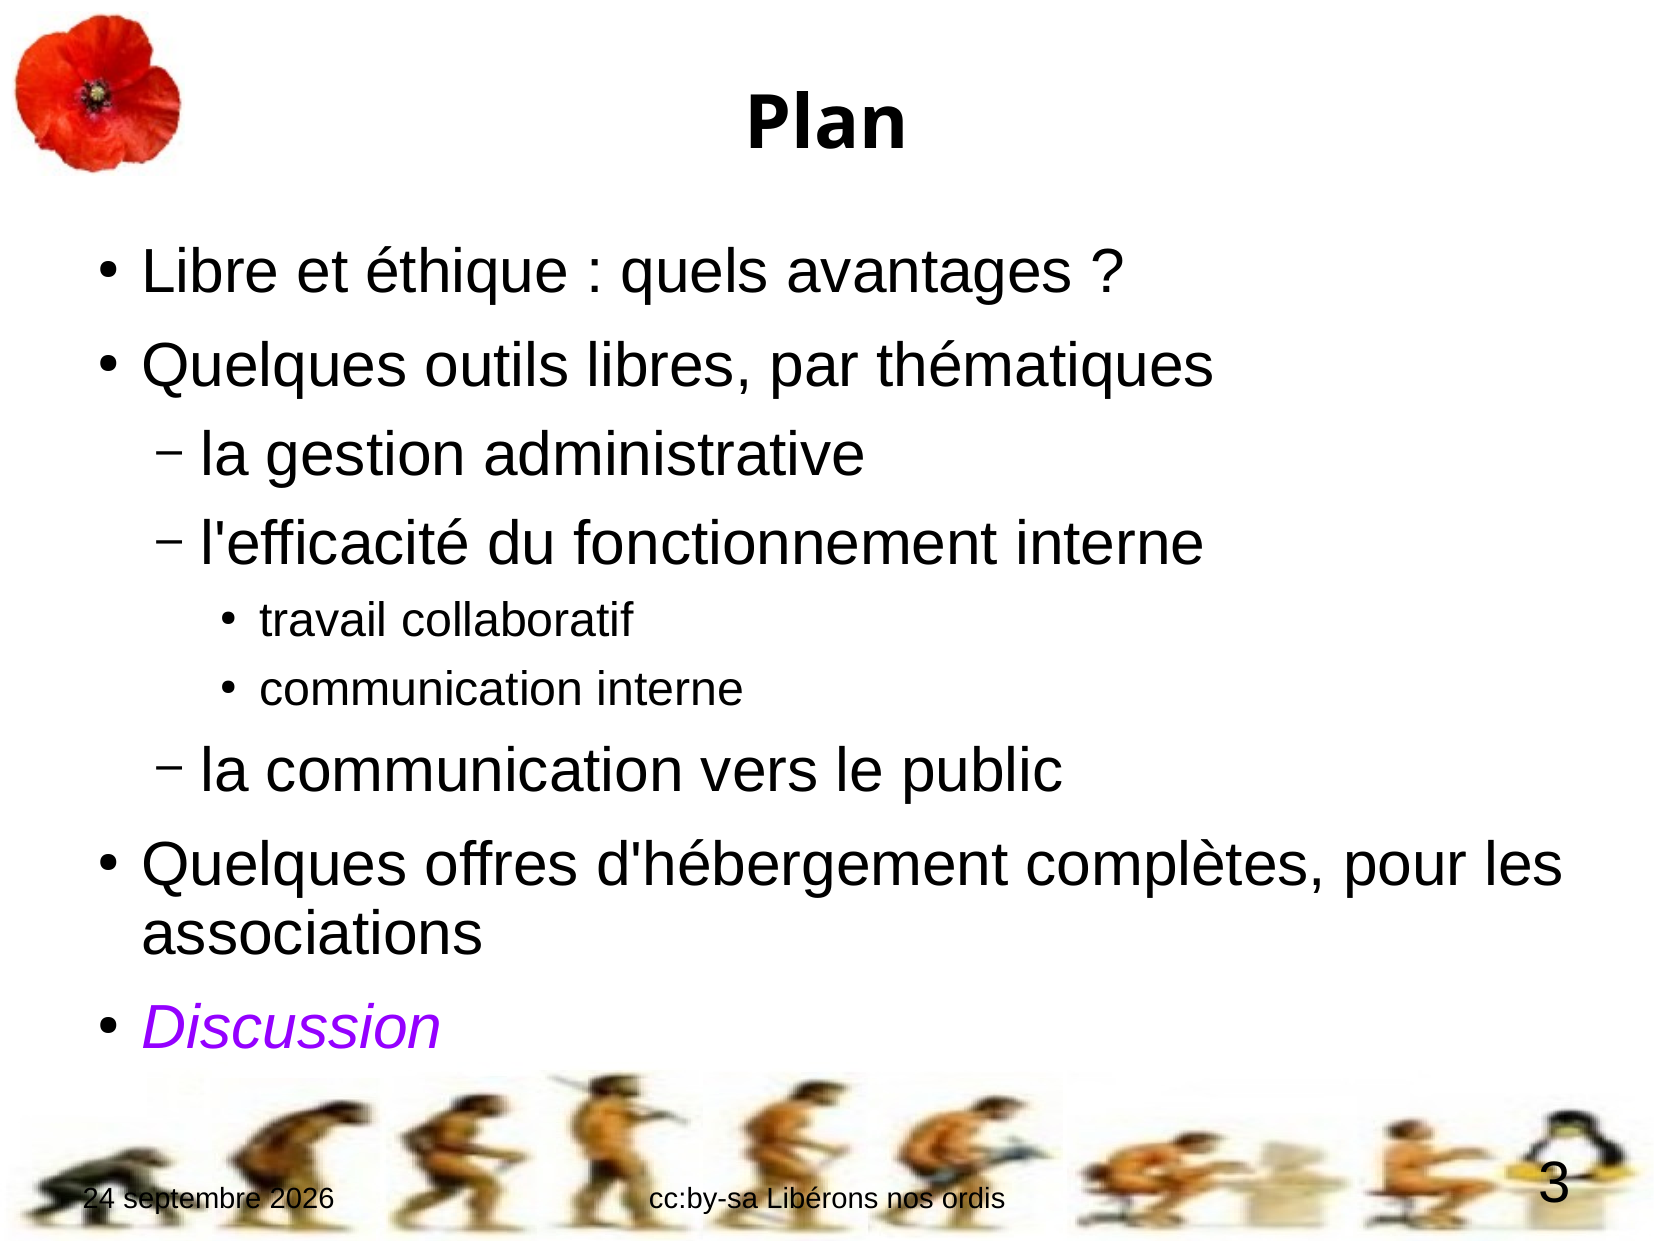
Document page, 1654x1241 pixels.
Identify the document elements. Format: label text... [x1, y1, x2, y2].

picture [11, 11, 185, 176]
picture [0, 1062, 1654, 1241]
list Libre et éthique : quels avantages ? Quelques outils libres, par thématiques la gestion administrative l'efficacité du fonctionnement interne travail collaboratif communication interne la communication vers le public Quelques offres d'hébergement complètes, pour les associations Discussion [82, 236, 1571, 1063]
title Plan [82, 49, 1571, 189]
